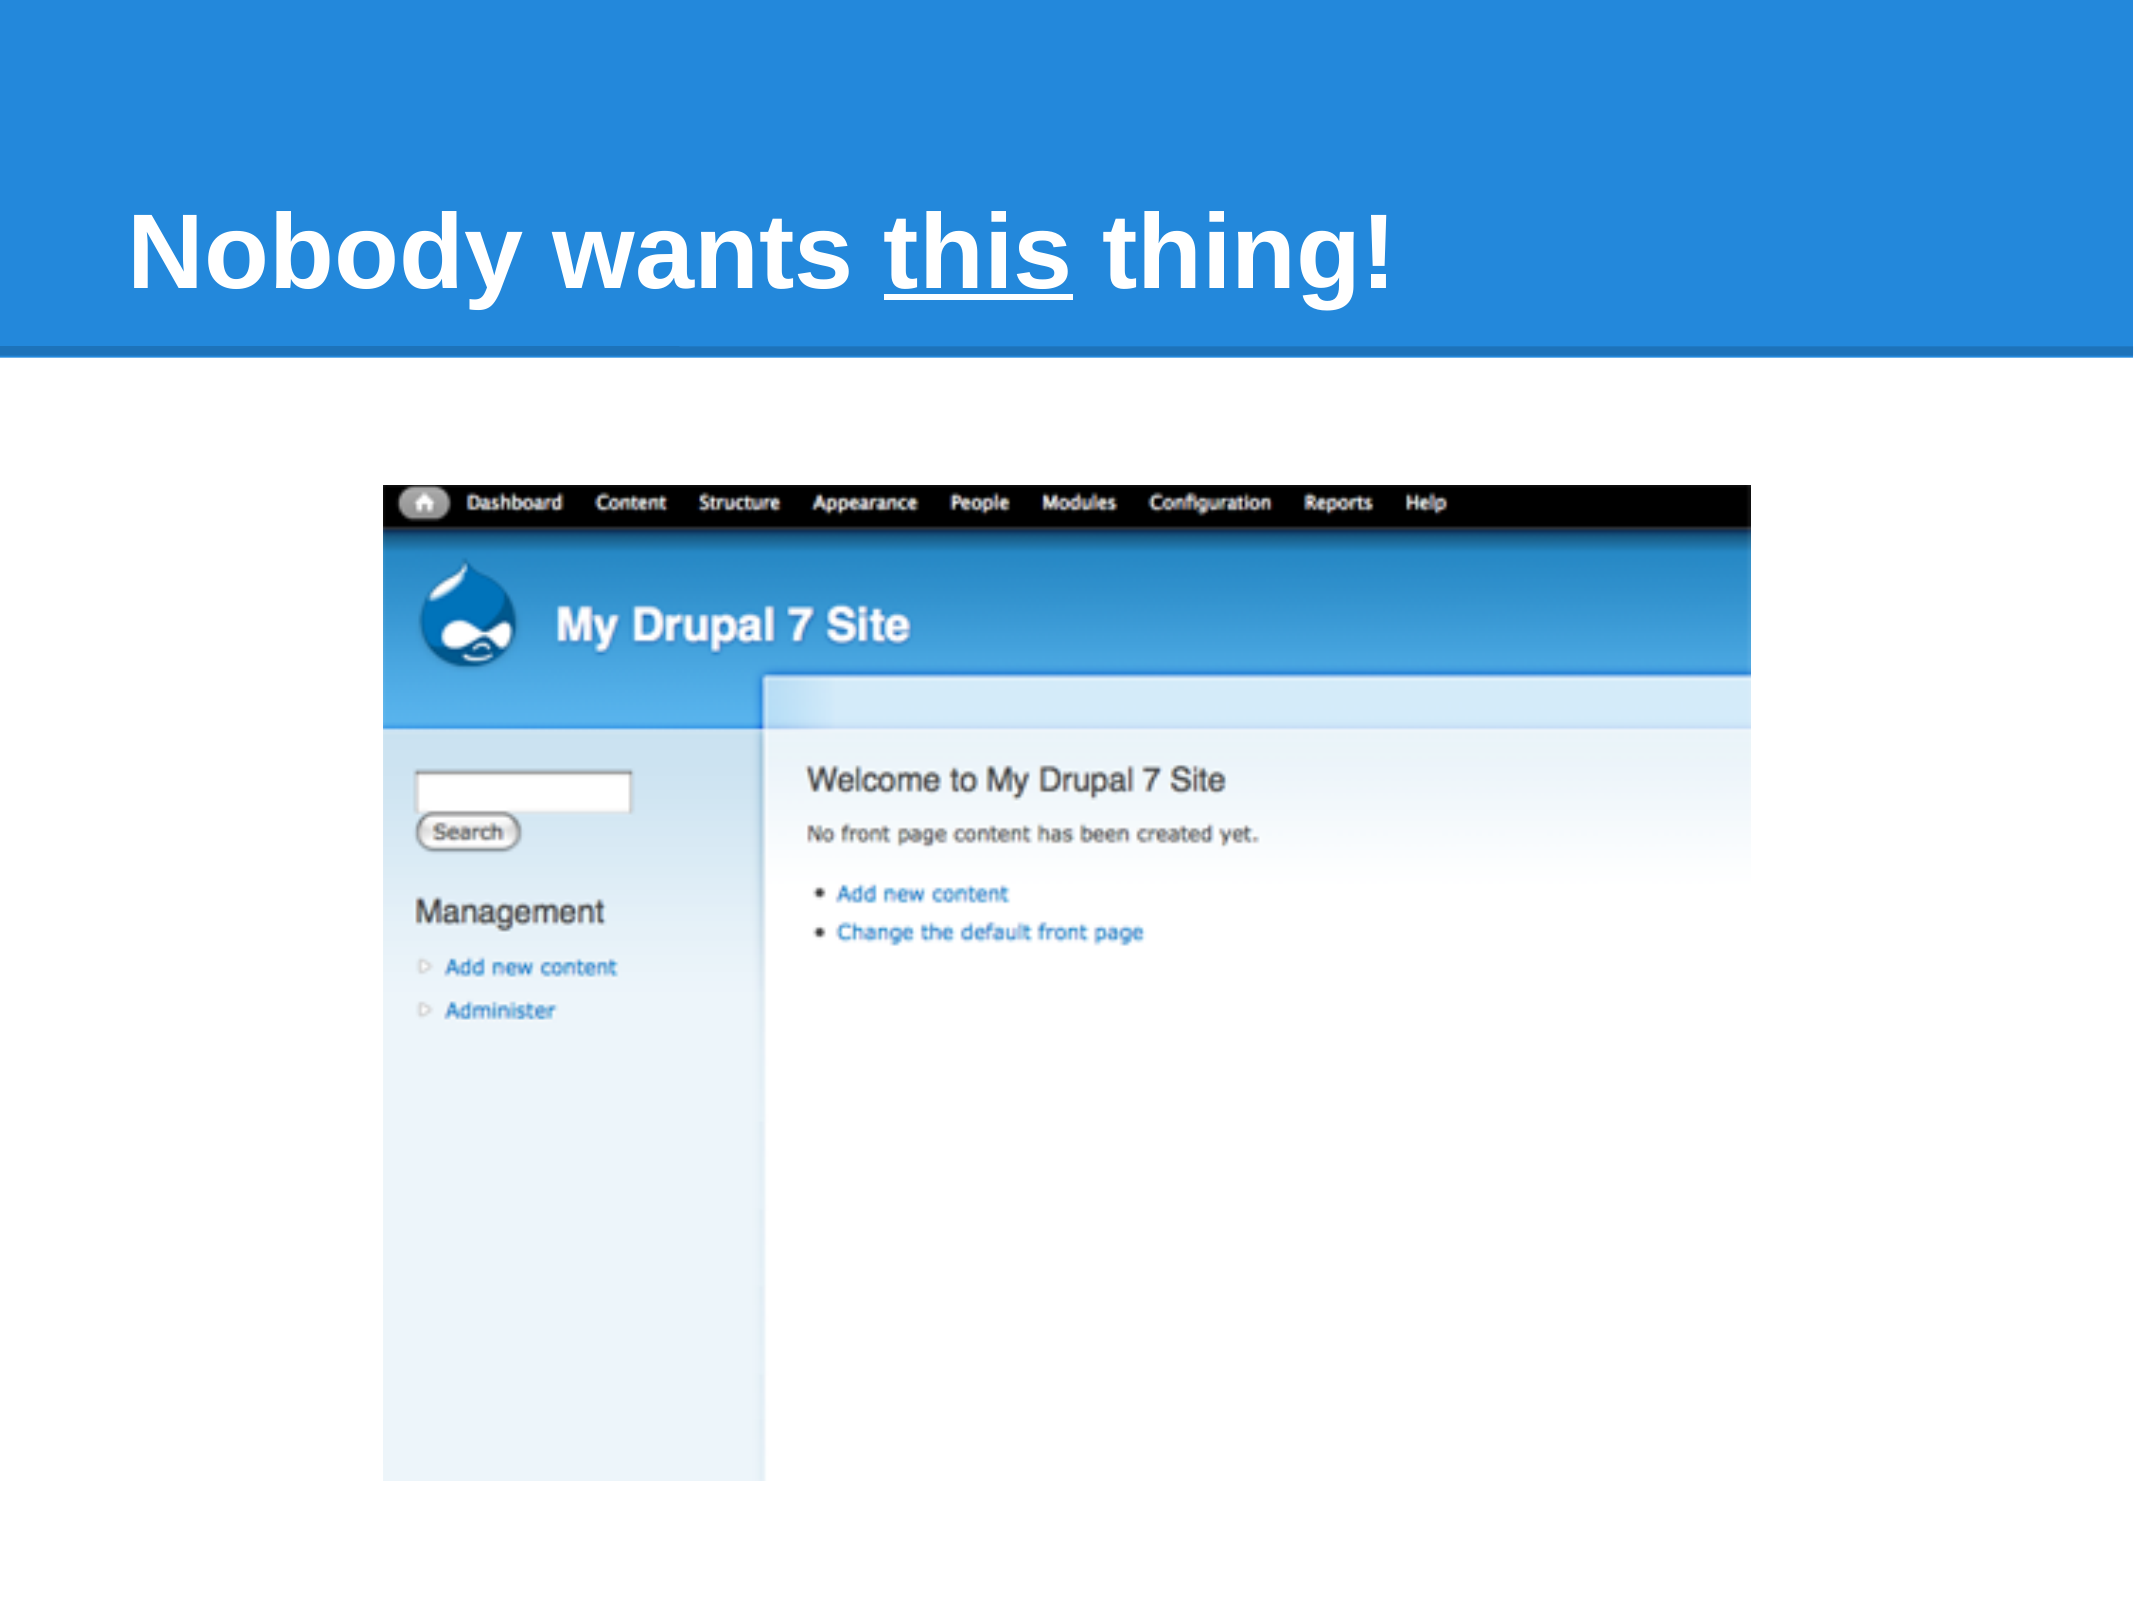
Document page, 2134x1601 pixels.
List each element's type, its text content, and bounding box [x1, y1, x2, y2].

title Nobody wants this thing! [106, 64, 2027, 331]
picture [383, 485, 1751, 1481]
